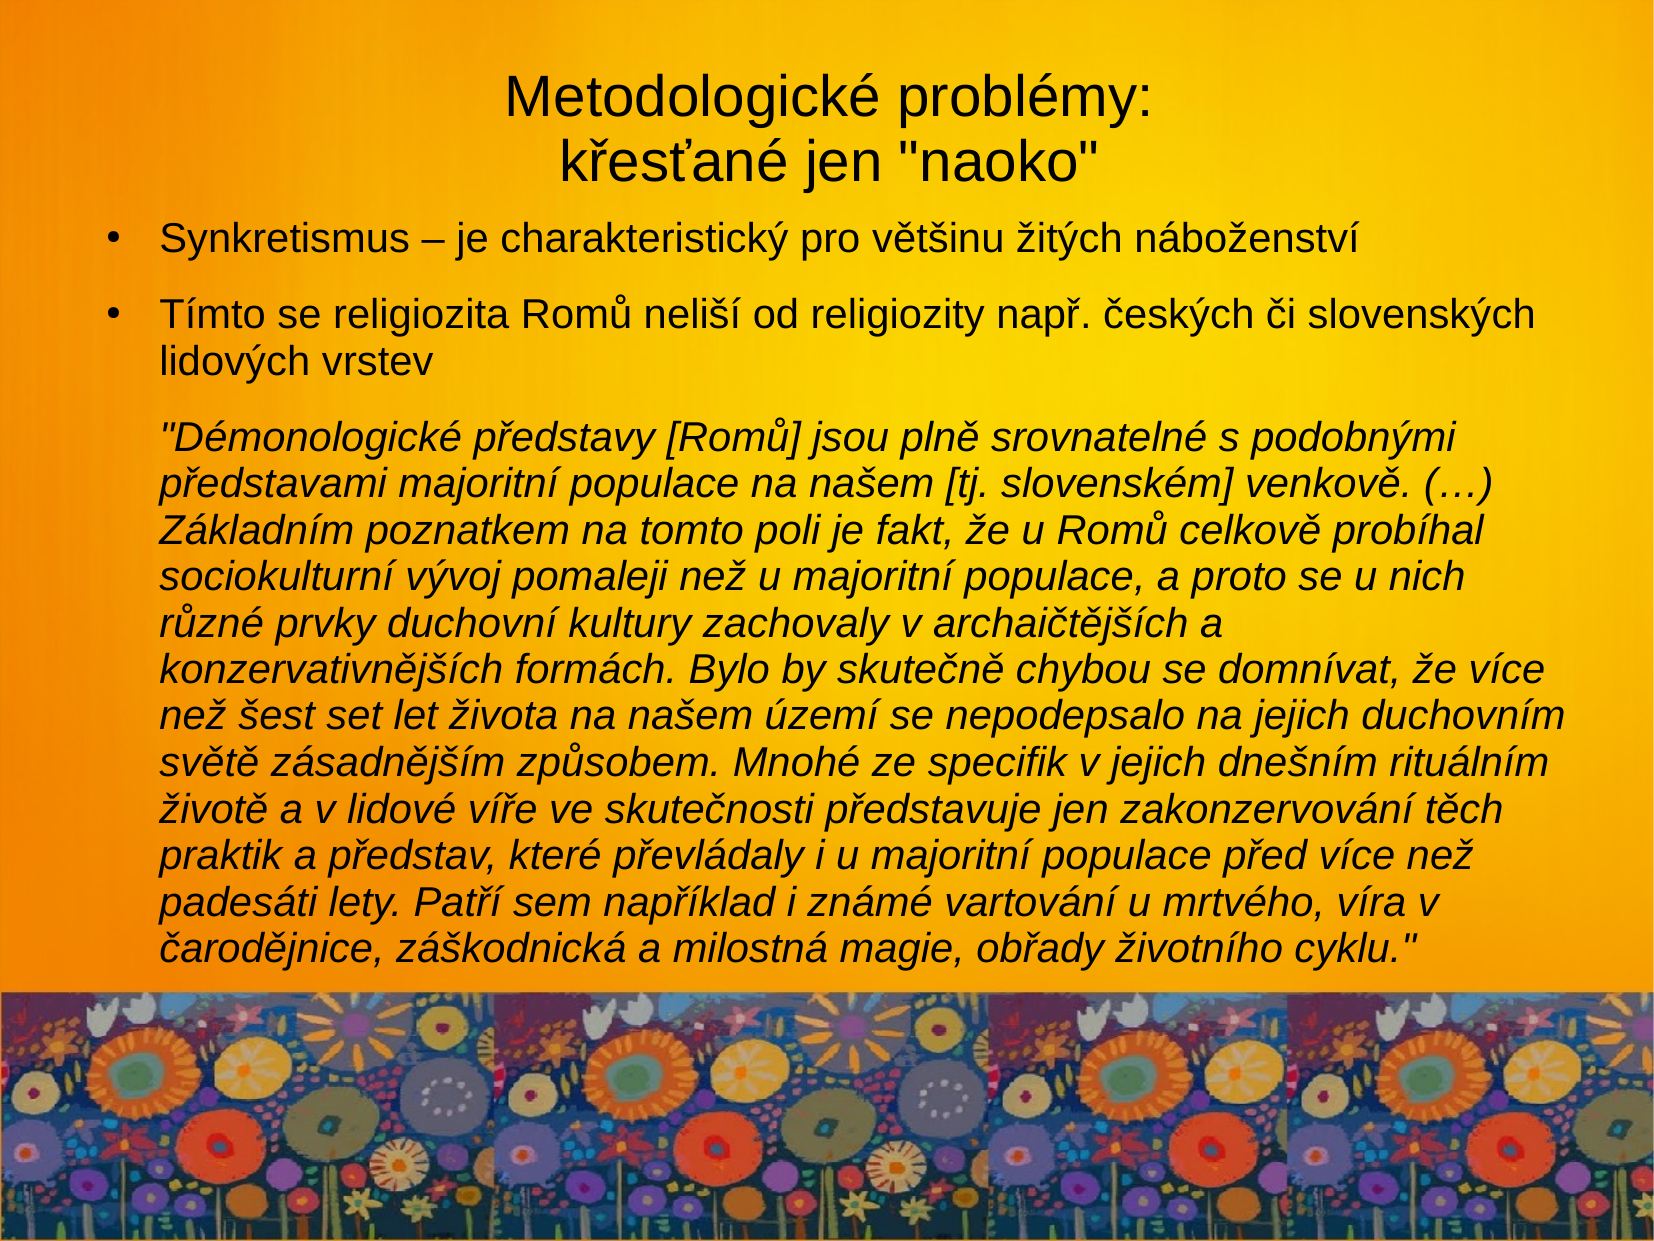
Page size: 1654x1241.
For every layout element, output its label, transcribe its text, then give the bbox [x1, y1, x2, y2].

picture [0, 0, 1654, 1241]
title Metodologické problémy: křesťané jen "naoko" [88, 49, 1571, 207]
list Synkretismus – je charakteristický pro většinu žitých náboženství Tímto se religiozita Romů neliší od religiozity např. českých či slovenských lidových vrstev "Démonologické představy [Romů] jsou plně srovnatelné s podobnými představami majoritní populace na našem [tj. slovenském] venkově. (…) Základním poznatkem na tomto poli je fakt, že u Romů celkově probíhal sociokulturní vývoj pomaleji než u majoritní populace, a proto se u nich různé prvky duchovní kultury zachovaly v archaičtějších a konzervativnějších formách. Bylo by skutečně chybou se domnívat, že více než šest set let života na našem území se nepodepsalo na jejich duchovním světě zásadnějším způsobem. Mnohé ze specifik v jejich dnešním rituálním životě a v lidové víře ve skutečnosti představuje jen zakonzervování těch praktik a představ, které převládaly i u majoritní populace před více než padesáti lety. Patří sem například i známé vartování u mrtvého, víra v čarodějnice, záškodnická a milostná magie, obřady životního cyklu." [88, 215, 1577, 1034]
